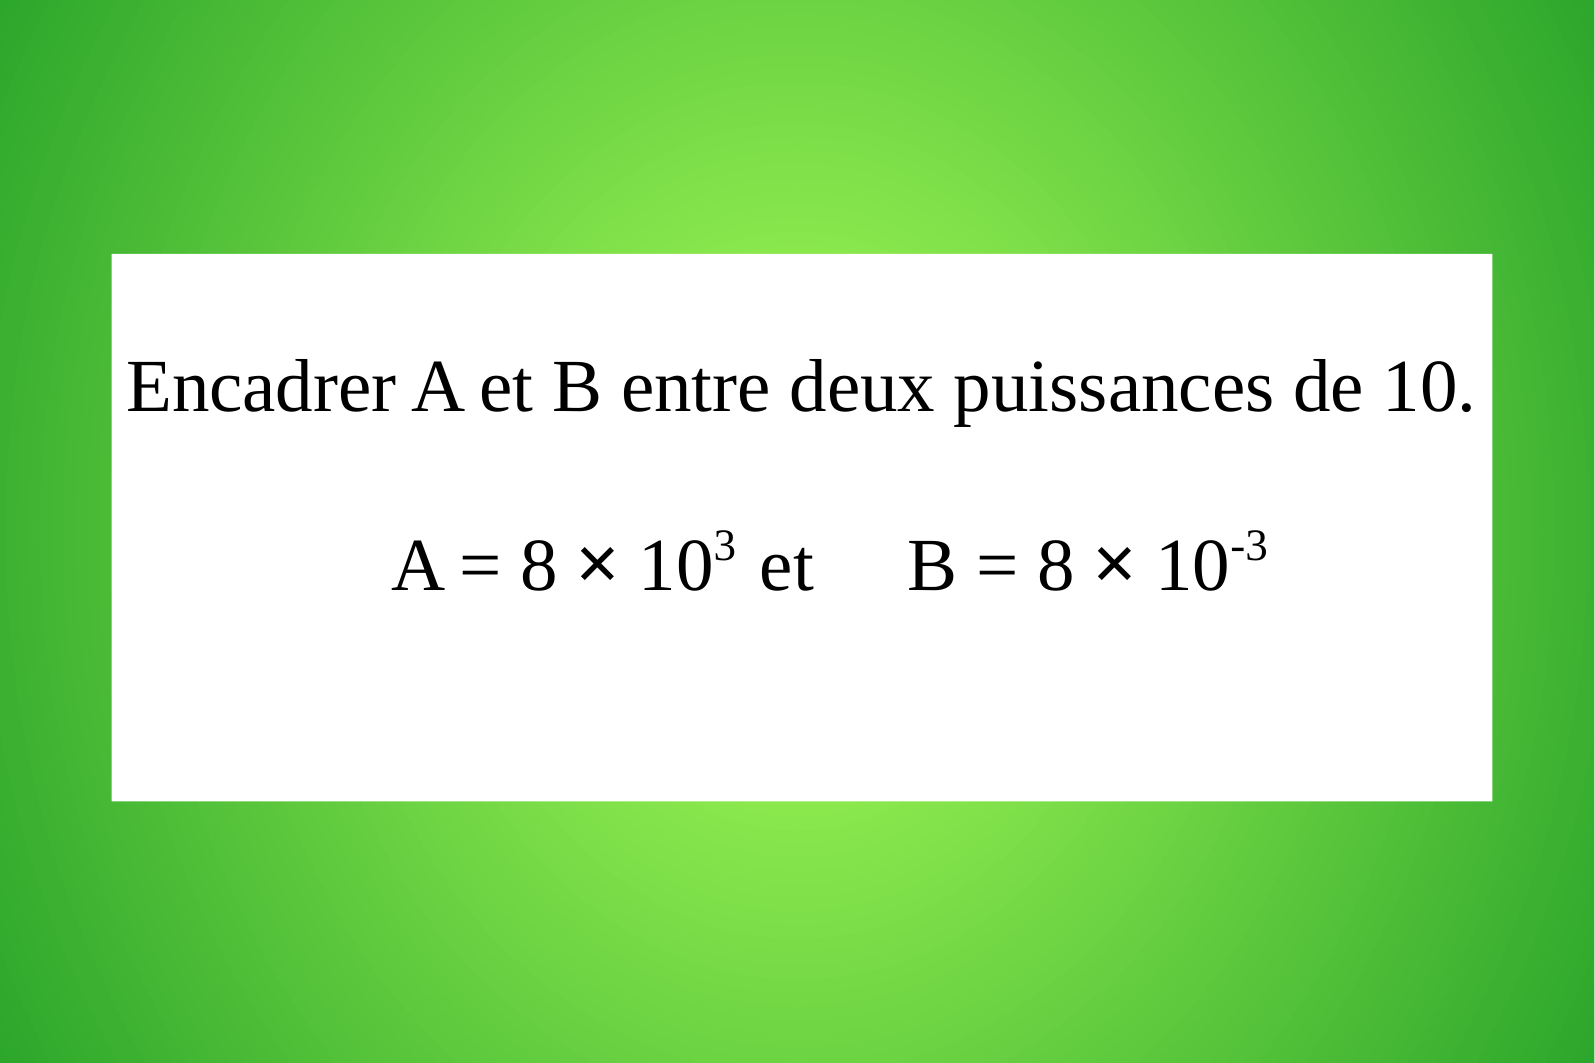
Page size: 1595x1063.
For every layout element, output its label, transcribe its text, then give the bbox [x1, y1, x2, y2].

text_box Encadrer A et B entre deux puissances de 10. A = 8 × 103 et B = 8 × 10-3 [111, 253, 1493, 802]
picture [0, 0, 1595, 1063]
